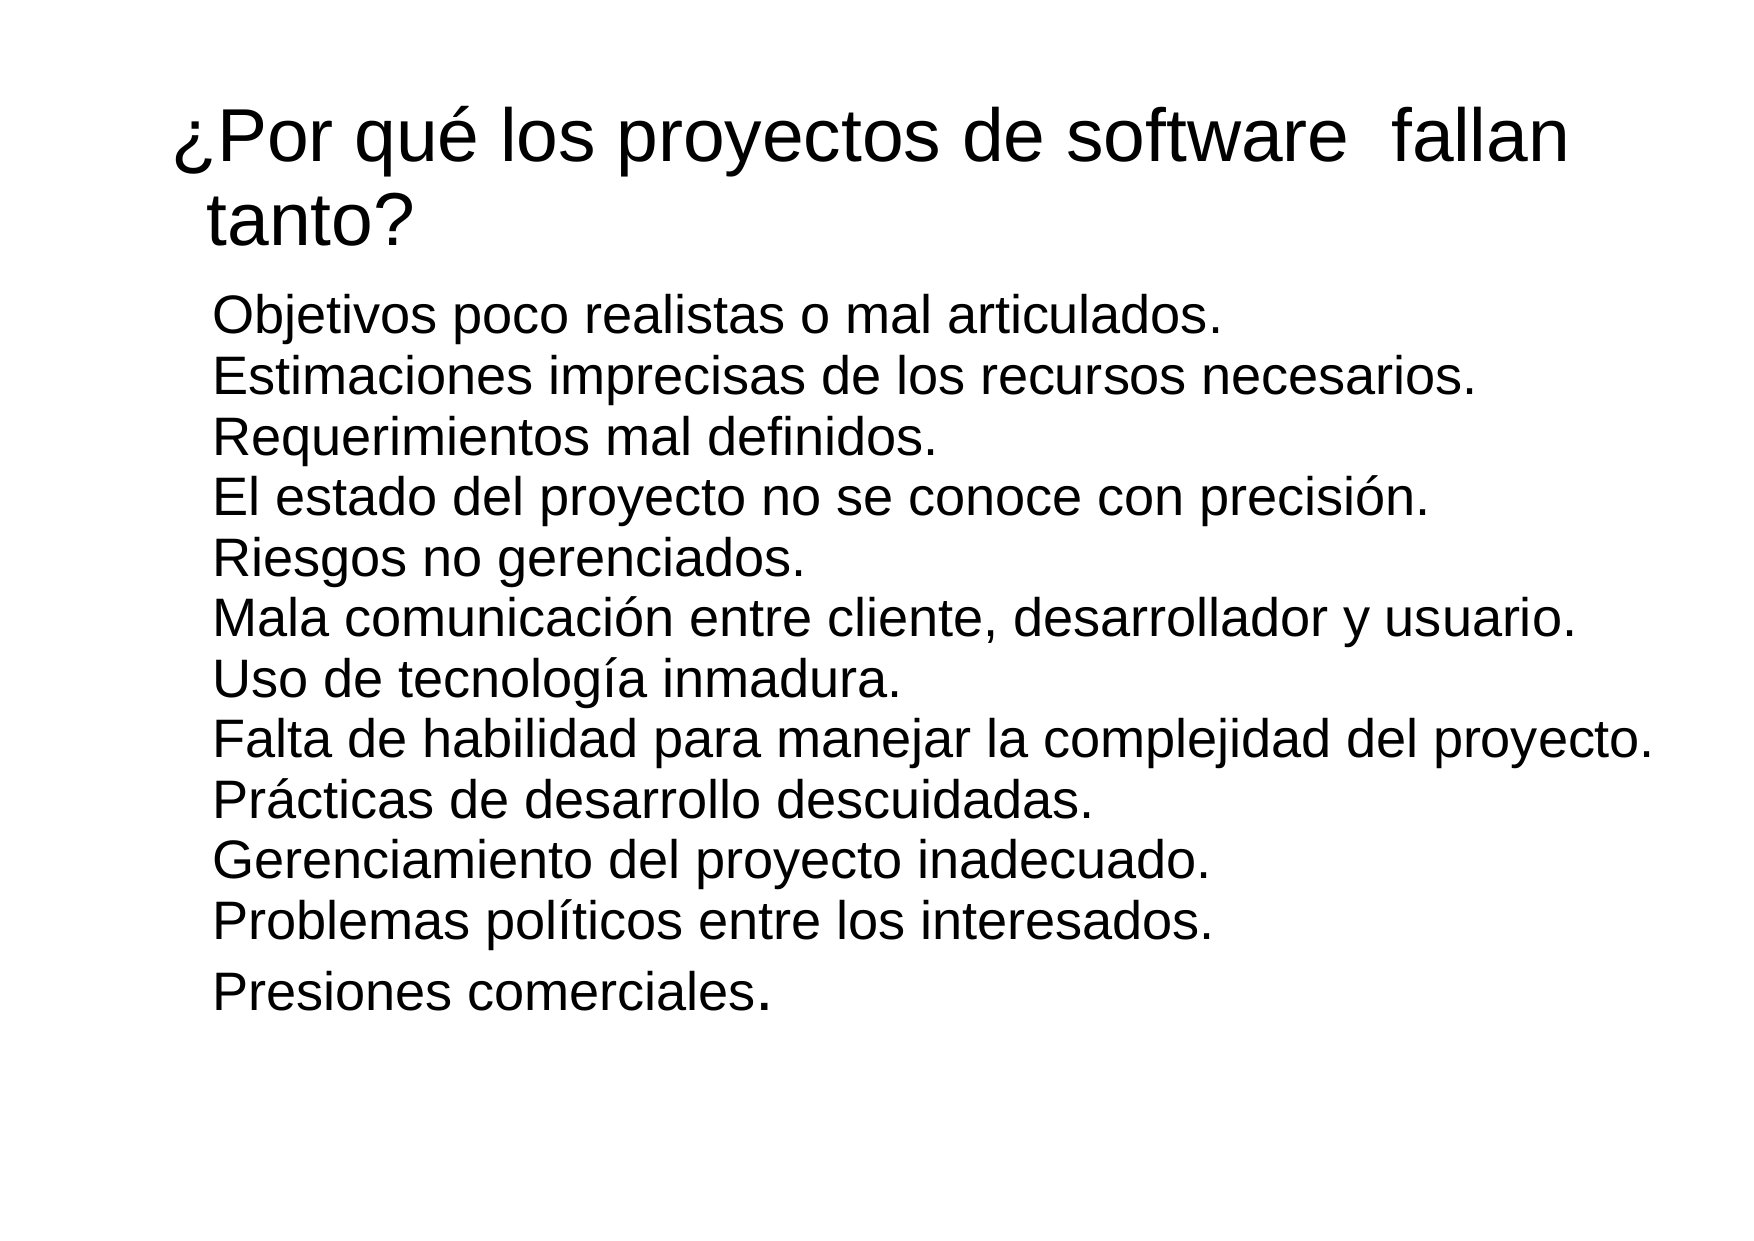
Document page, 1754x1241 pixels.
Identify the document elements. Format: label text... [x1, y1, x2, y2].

title ¿Por qué los proyectos de software fallan tanto? [168, 65, 1627, 289]
list Objetivos poco realistas o mal articulados. Estimaciones imprecisas de los recursos necesarios. Requerimientos mal definidos. El estado del proyecto no se conoce con precisión. Riesgos no gerenciados. Mala comunicación entre cliente, desarrollador y usuario. Uso de tecnología inmadura. Falta de habilidad para manejar la complejidad del proyecto. Prácticas de desarrollo descuidadas. Gerenciamiento del proyecto inadecuado. Problemas políticos entre los interesados. Presiones comerciales. [191, 277, 1690, 1074]
